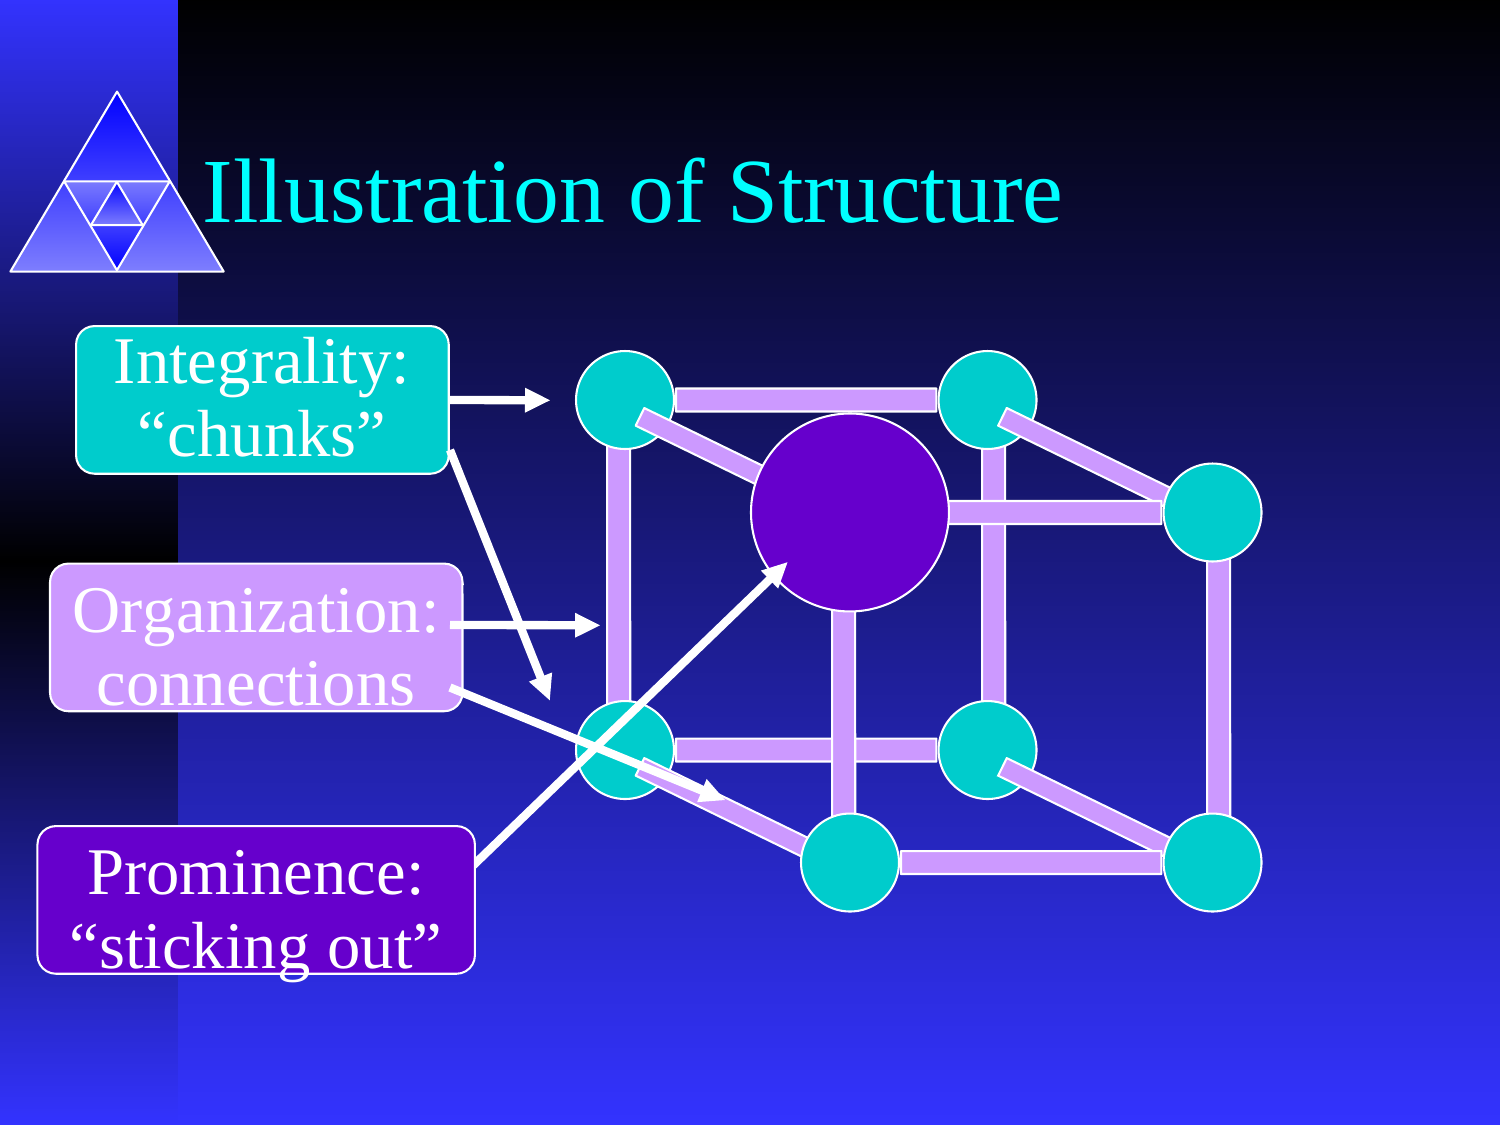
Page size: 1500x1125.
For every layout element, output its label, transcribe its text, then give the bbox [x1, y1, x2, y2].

text_box Organization: connections [56, 569, 456, 706]
text_box [37, 826, 475, 974]
text_box [576, 744, 586, 759]
text_box [676, 388, 937, 412]
text_box [76, 326, 449, 474]
text_box Integrality: “chunks” [82, 332, 443, 468]
text_box [456, 630, 463, 687]
title Illustration of Structure [187, 99, 1463, 288]
text_box [50, 563, 463, 712]
text_box [285, 968, 304, 974]
text_box Prominence: “sticking out” [44, 832, 469, 968]
text_box [605, 705, 694, 782]
text_box [576, 351, 1262, 912]
